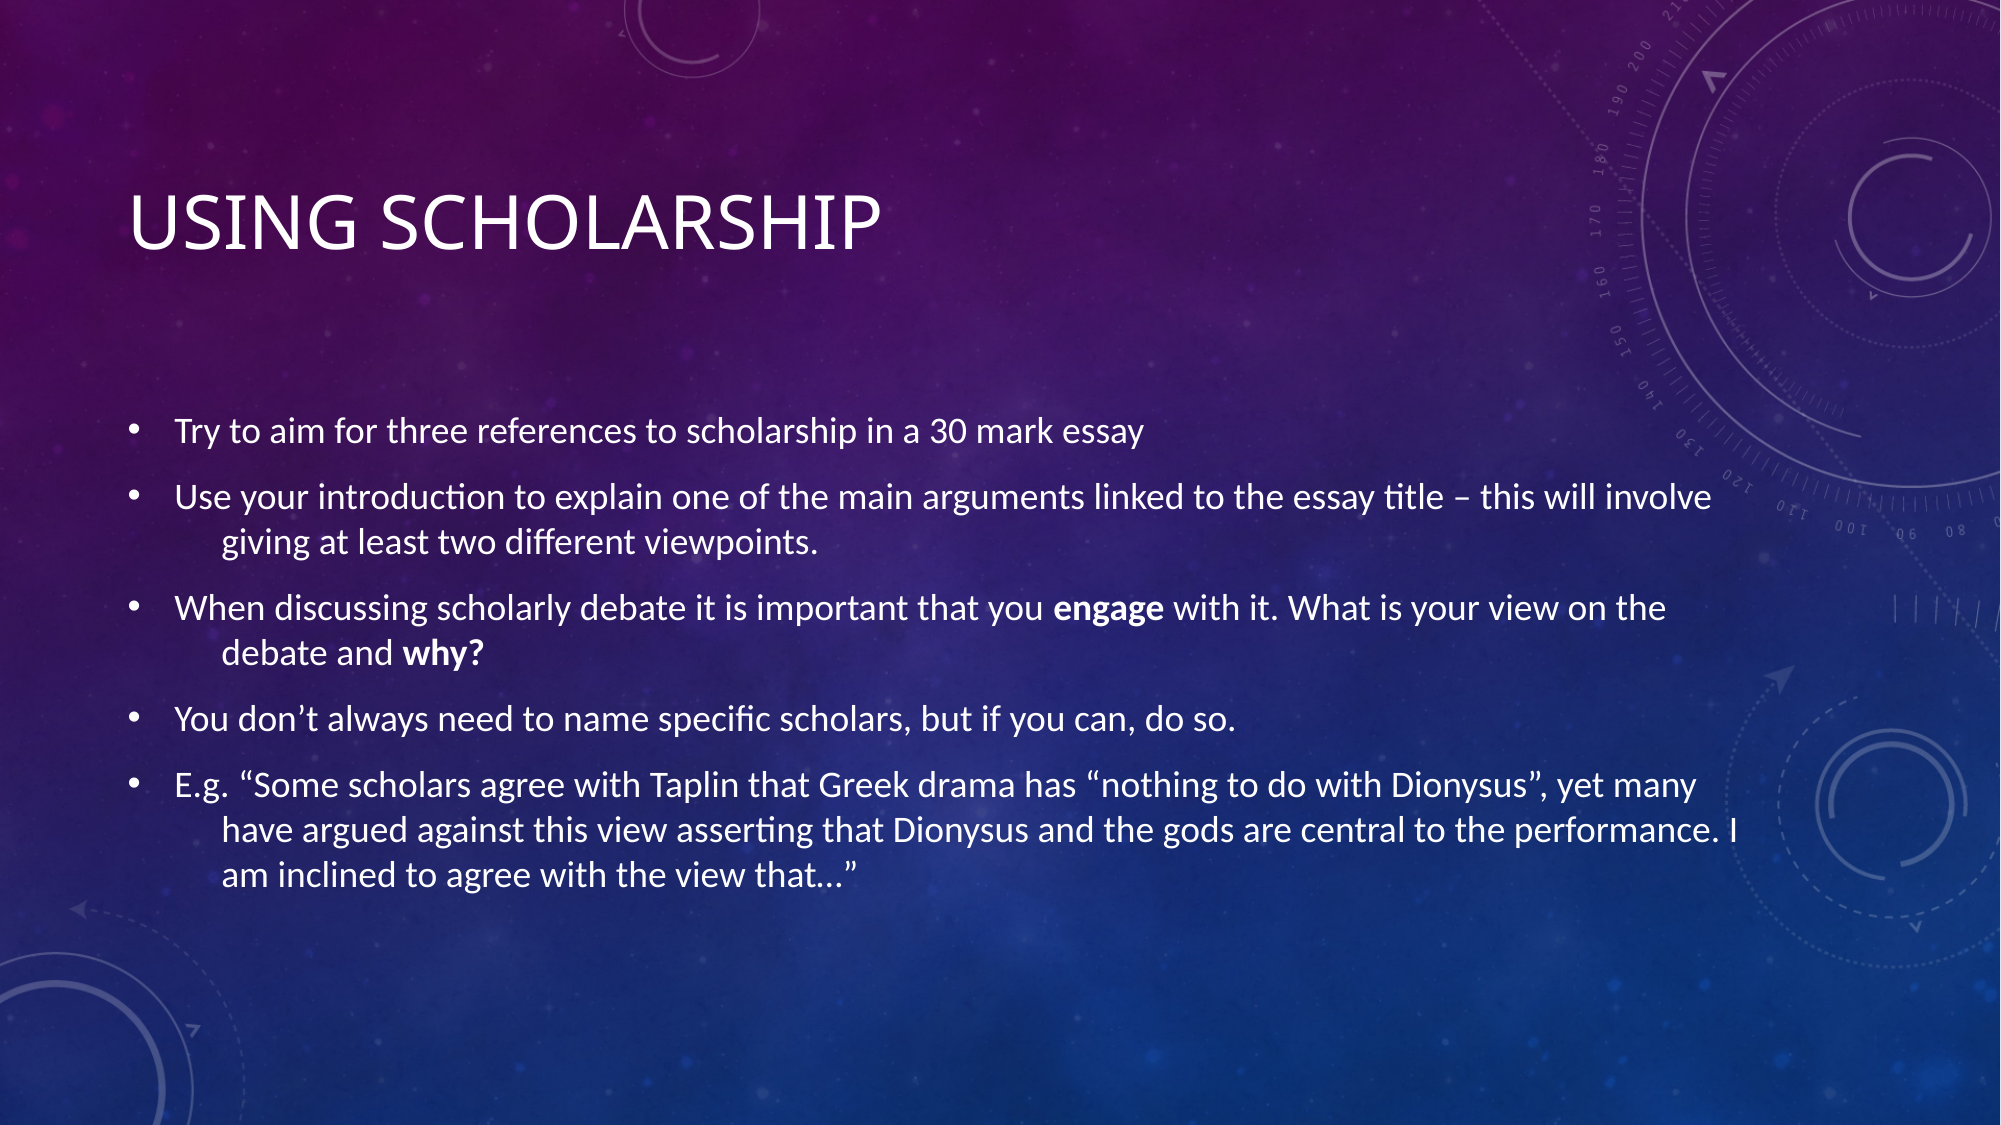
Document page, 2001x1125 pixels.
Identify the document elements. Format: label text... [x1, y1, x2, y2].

list Try to aim for three references to scholarship in a 30 mark essay Use your introduction to explain one of the main arguments linked to the essay title – this will involve giving at least two different viewpoints. When discussing scholarly debate it is important that you engage with it. What is your view on the debate and why? You don’t always need to name specific scholars, but if you can, do so. E.g. “Some scholars agree with Taplin that Greek drama has “nothing to do with Dionysus”, yet many have argued against this view asserting that Dionysus and the gods are central to the performance. I am inclined to agree with the view that…” [112, 351, 1775, 950]
title Using scholarship [112, 99, 1775, 339]
